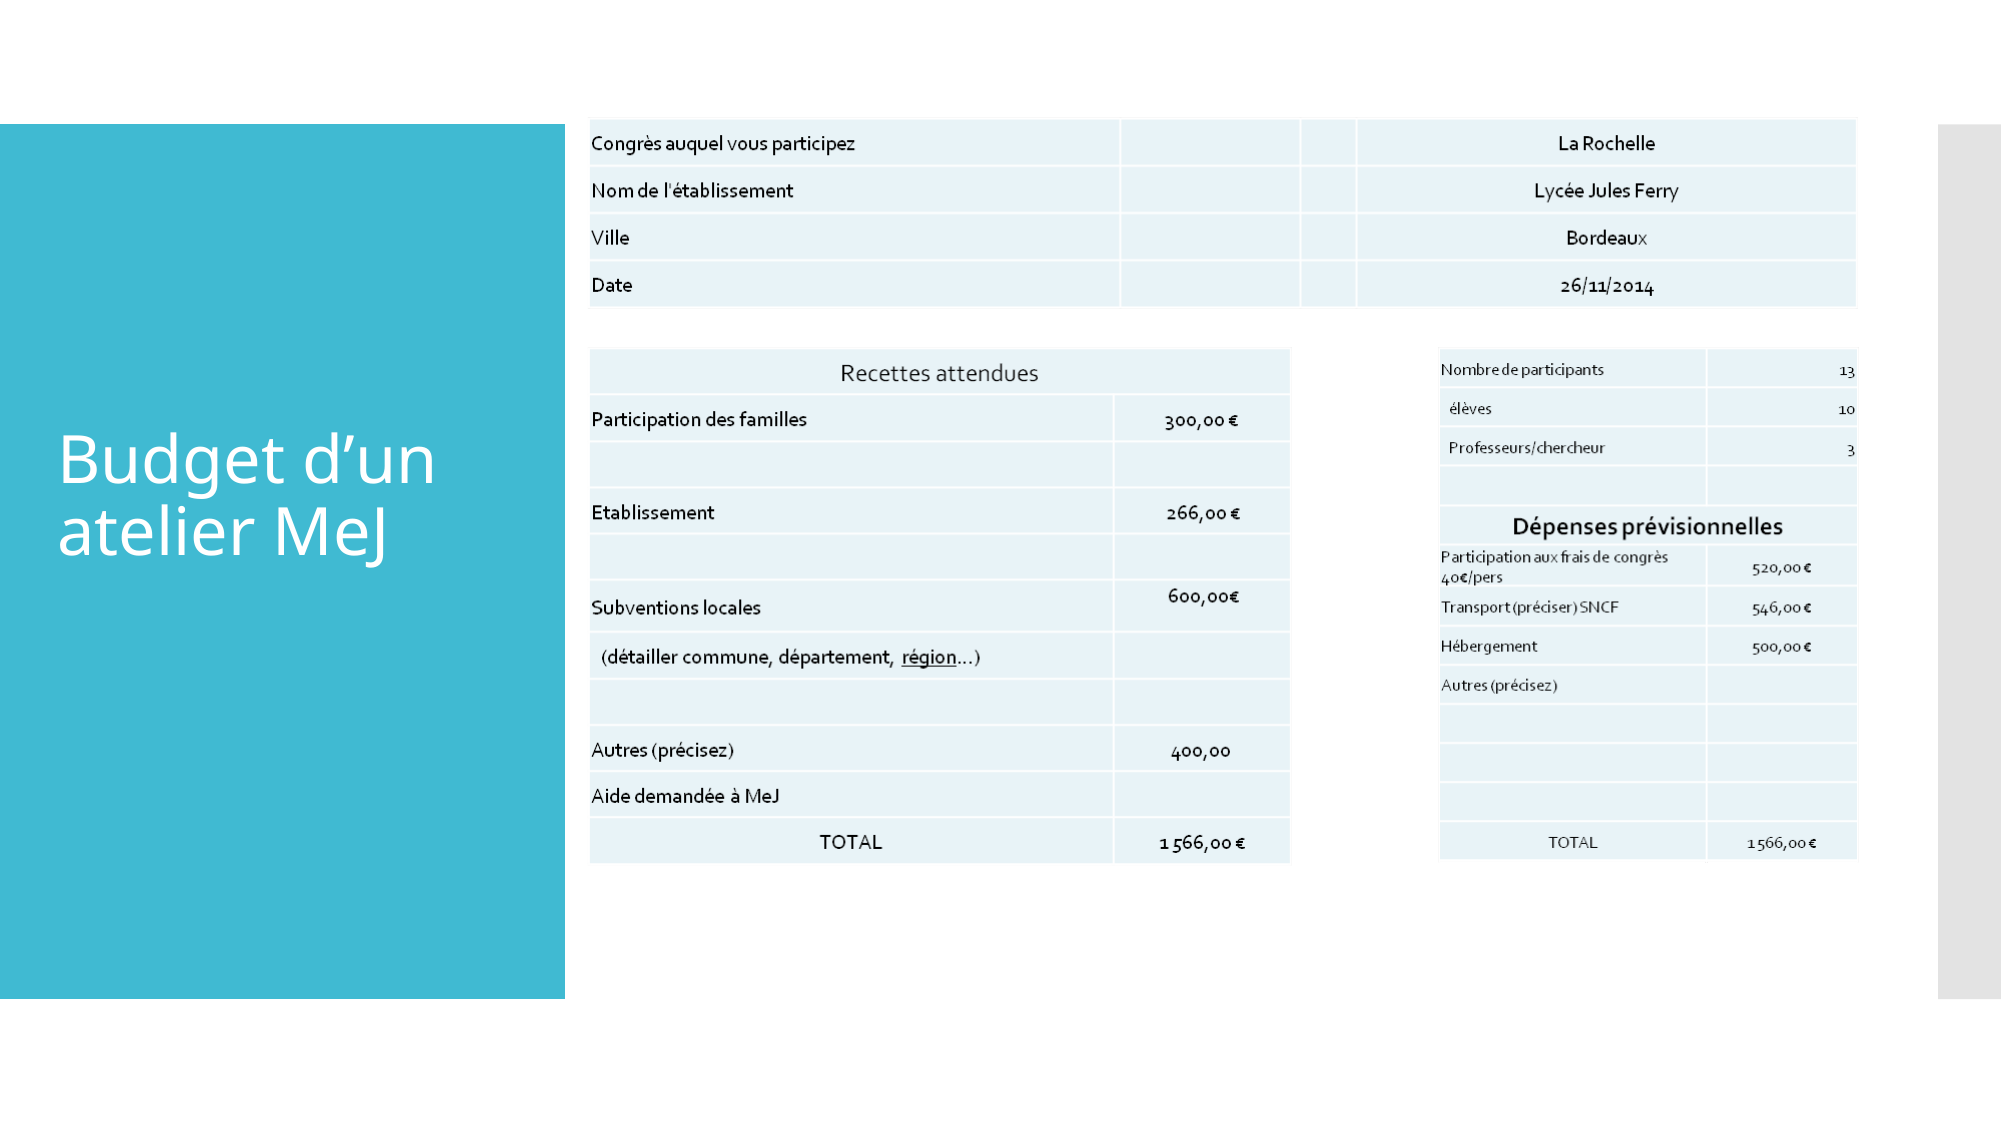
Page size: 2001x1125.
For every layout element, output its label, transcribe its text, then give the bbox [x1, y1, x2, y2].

picture [577, 106, 1868, 320]
picture [1427, 336, 1869, 874]
title Budget d’un atelier MeJ [41, 187, 507, 578]
picture [577, 336, 1303, 877]
